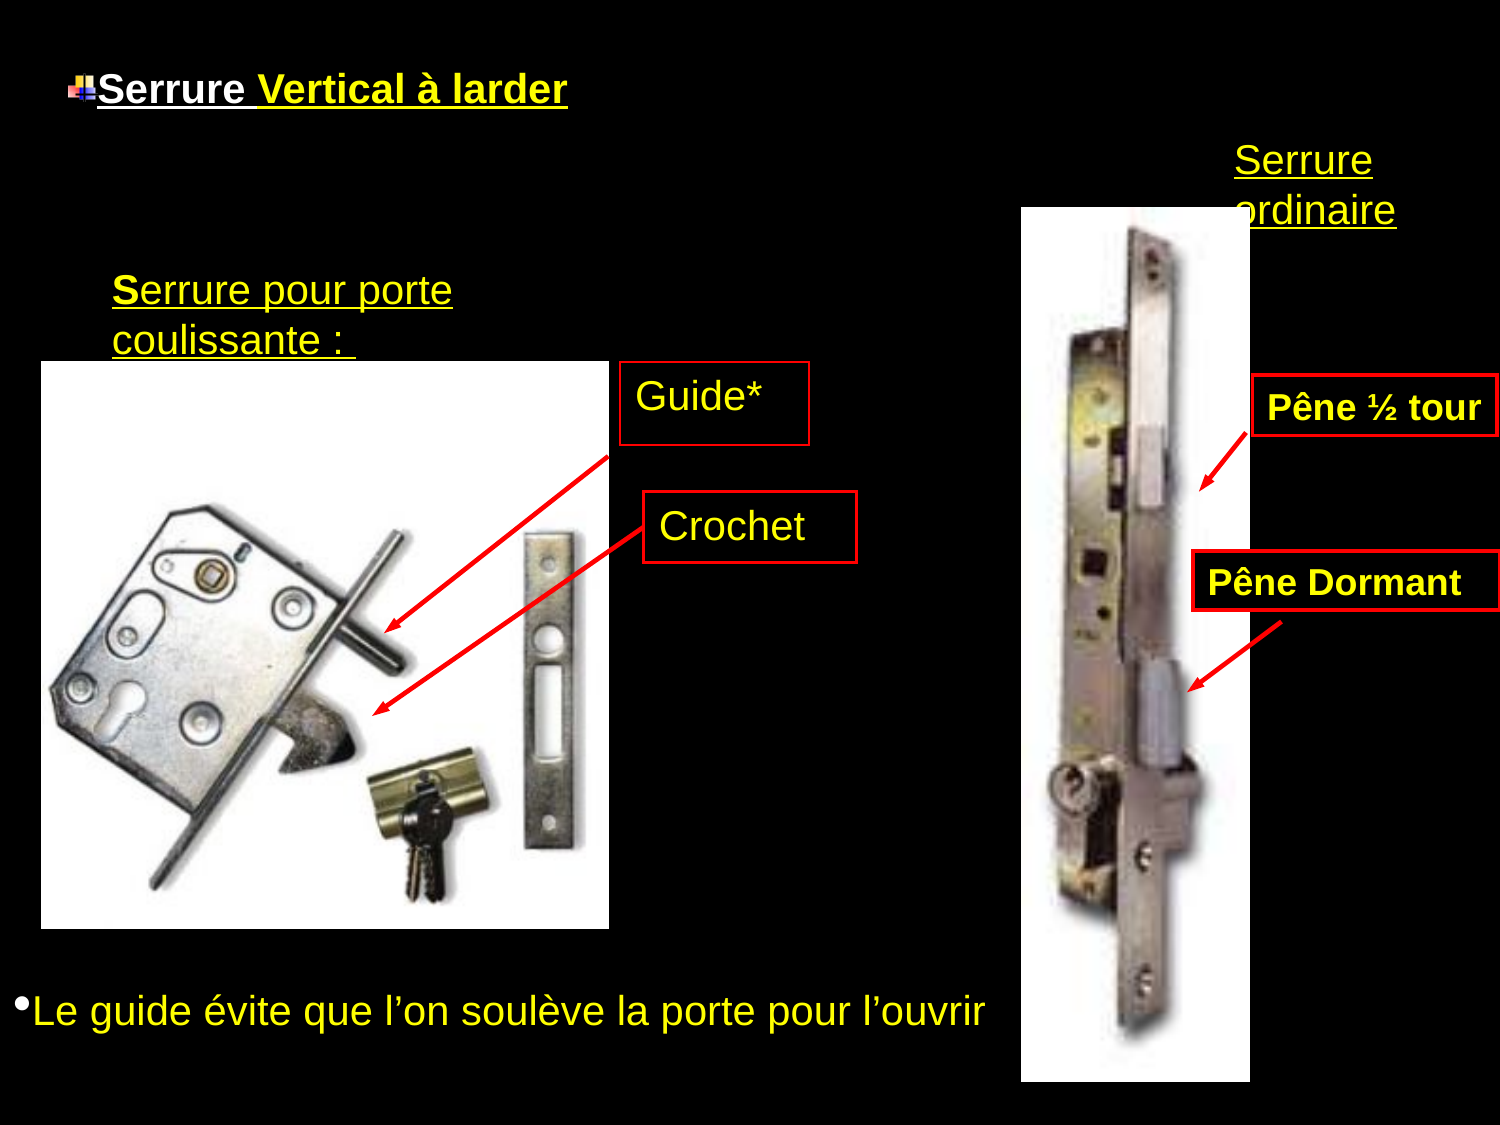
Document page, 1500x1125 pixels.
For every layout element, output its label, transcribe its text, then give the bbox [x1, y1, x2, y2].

text_box Serrure pour porte coulissante : [0, 255, 668, 312]
text_box Le guide évite que l’on soulève la porte pour l’ouvrir [0, 976, 1021, 1047]
text_box Pêne Dormant [1193, 551, 1500, 610]
picture [1021, 208, 1250, 1083]
picture [41, 361, 609, 929]
text_box Serrure ordinaire [1069, 125, 1500, 191]
text_box Crochet [644, 492, 857, 563]
text_box Guide* [620, 362, 809, 445]
text_box Pêne ½ tour [1252, 375, 1497, 435]
text_box Serrure Vertical à larder [53, 55, 583, 120]
